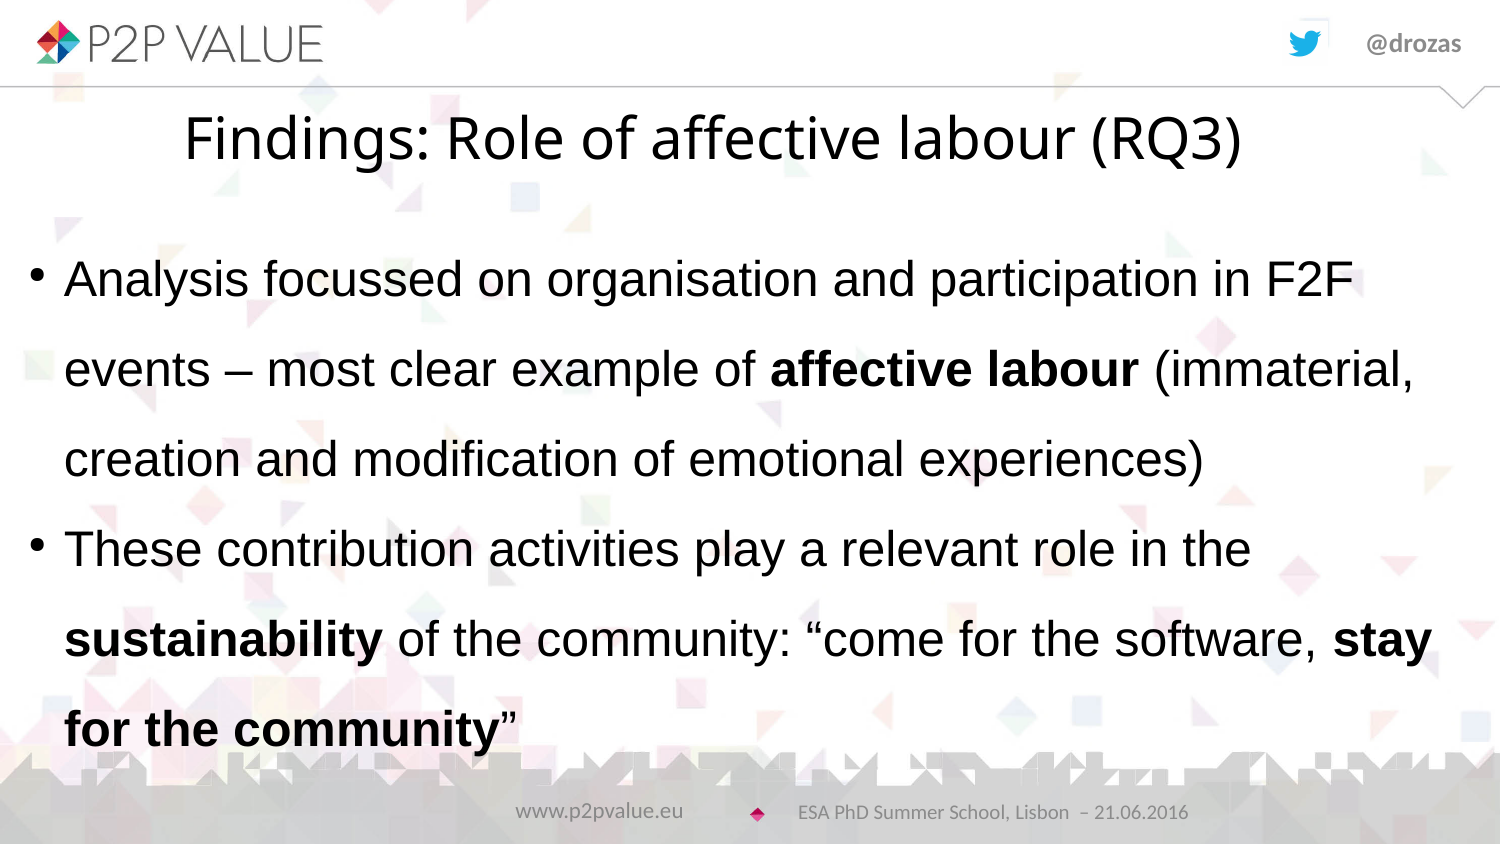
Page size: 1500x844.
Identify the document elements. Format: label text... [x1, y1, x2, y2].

text_box @drozas [1305, 11, 1481, 72]
subtitle Analysis focussed on organisation and participation in F2F events – most clear example of affective labour (immaterial, creation and modification of emotional experiences) These contribution activities play a relevant role in the sustainability of the community: “come for the software, stay for the community” [15, 210, 1496, 766]
title Findings: Role of affective labour (RQ3) [60, 92, 1366, 181]
text_box ESA PhD Summer School, Lisbon – 21.06.2016 [784, 788, 1477, 834]
text_box www.p2pvalue.eu [509, 789, 728, 829]
picture [0, 0, 1500, 844]
